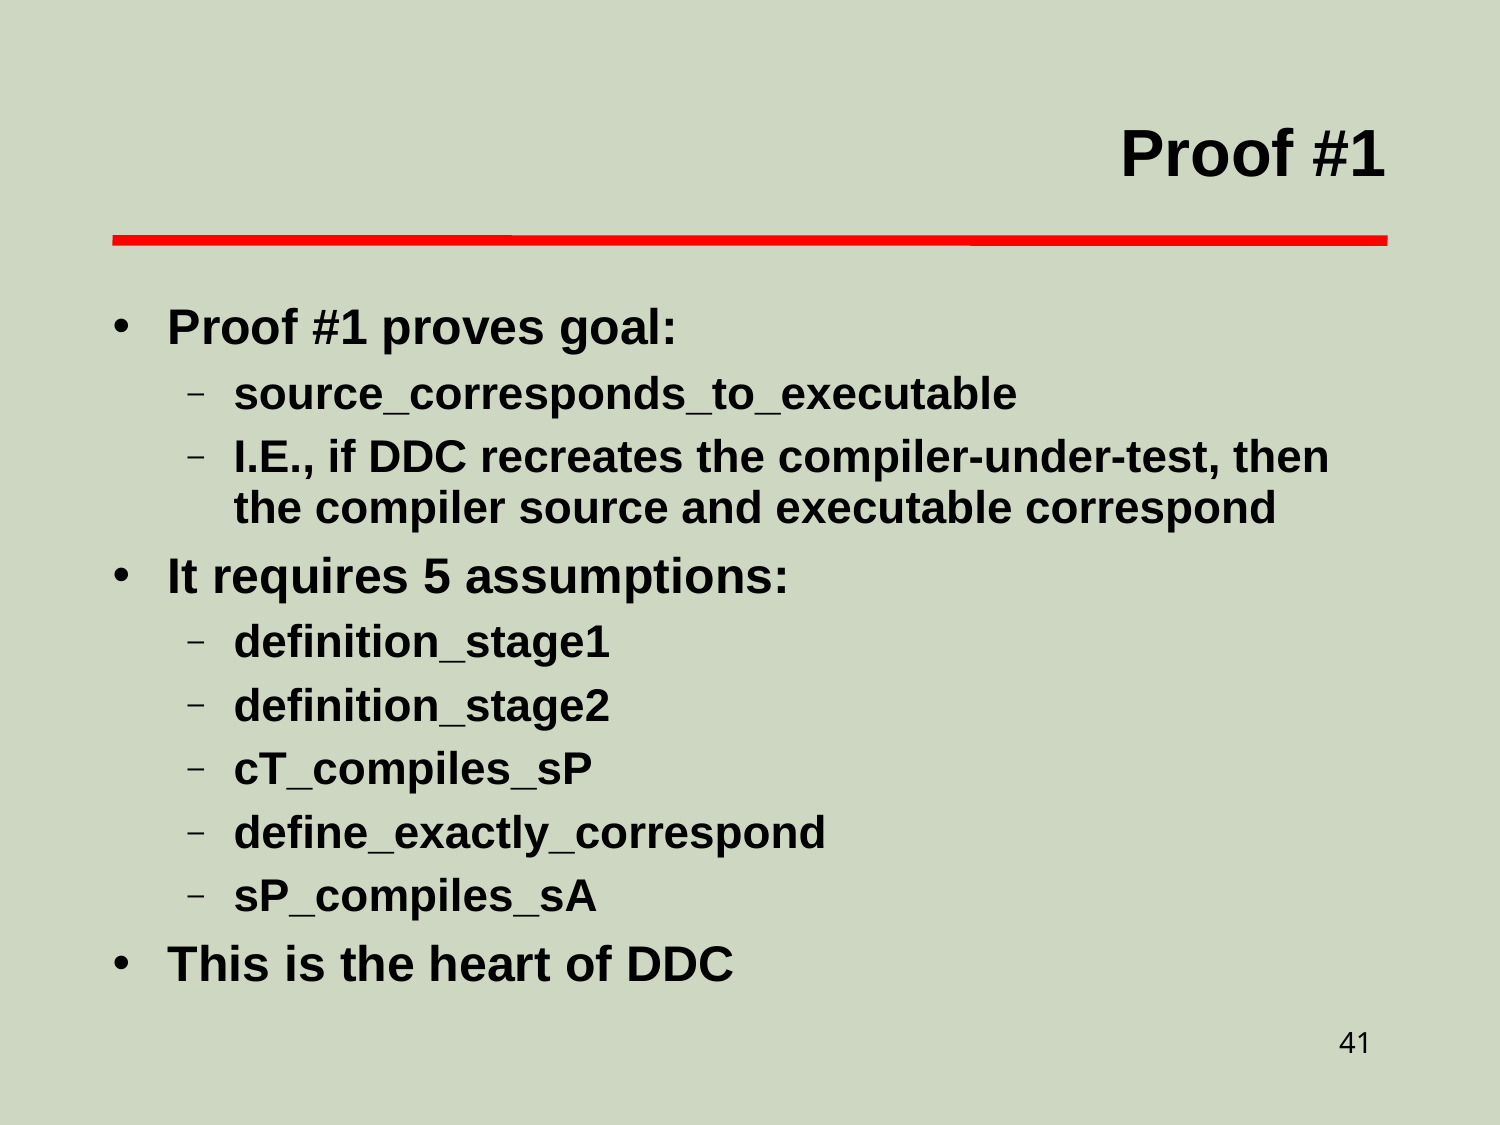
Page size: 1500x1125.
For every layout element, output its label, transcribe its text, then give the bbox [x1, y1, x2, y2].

list Proof #1 proves goal: source_corresponds_to_executable I.E., if DDC recreates the compiler-under-test, then the compiler source and executable correspond It requires 5 assumptions: definition_stage1 definition_stage2 cT_compiles_sP define_exactly_correspond sP_compiles_sA This is the heart of DDC [112, 299, 1387, 1088]
title Proof #1 [124, 93, 1387, 216]
